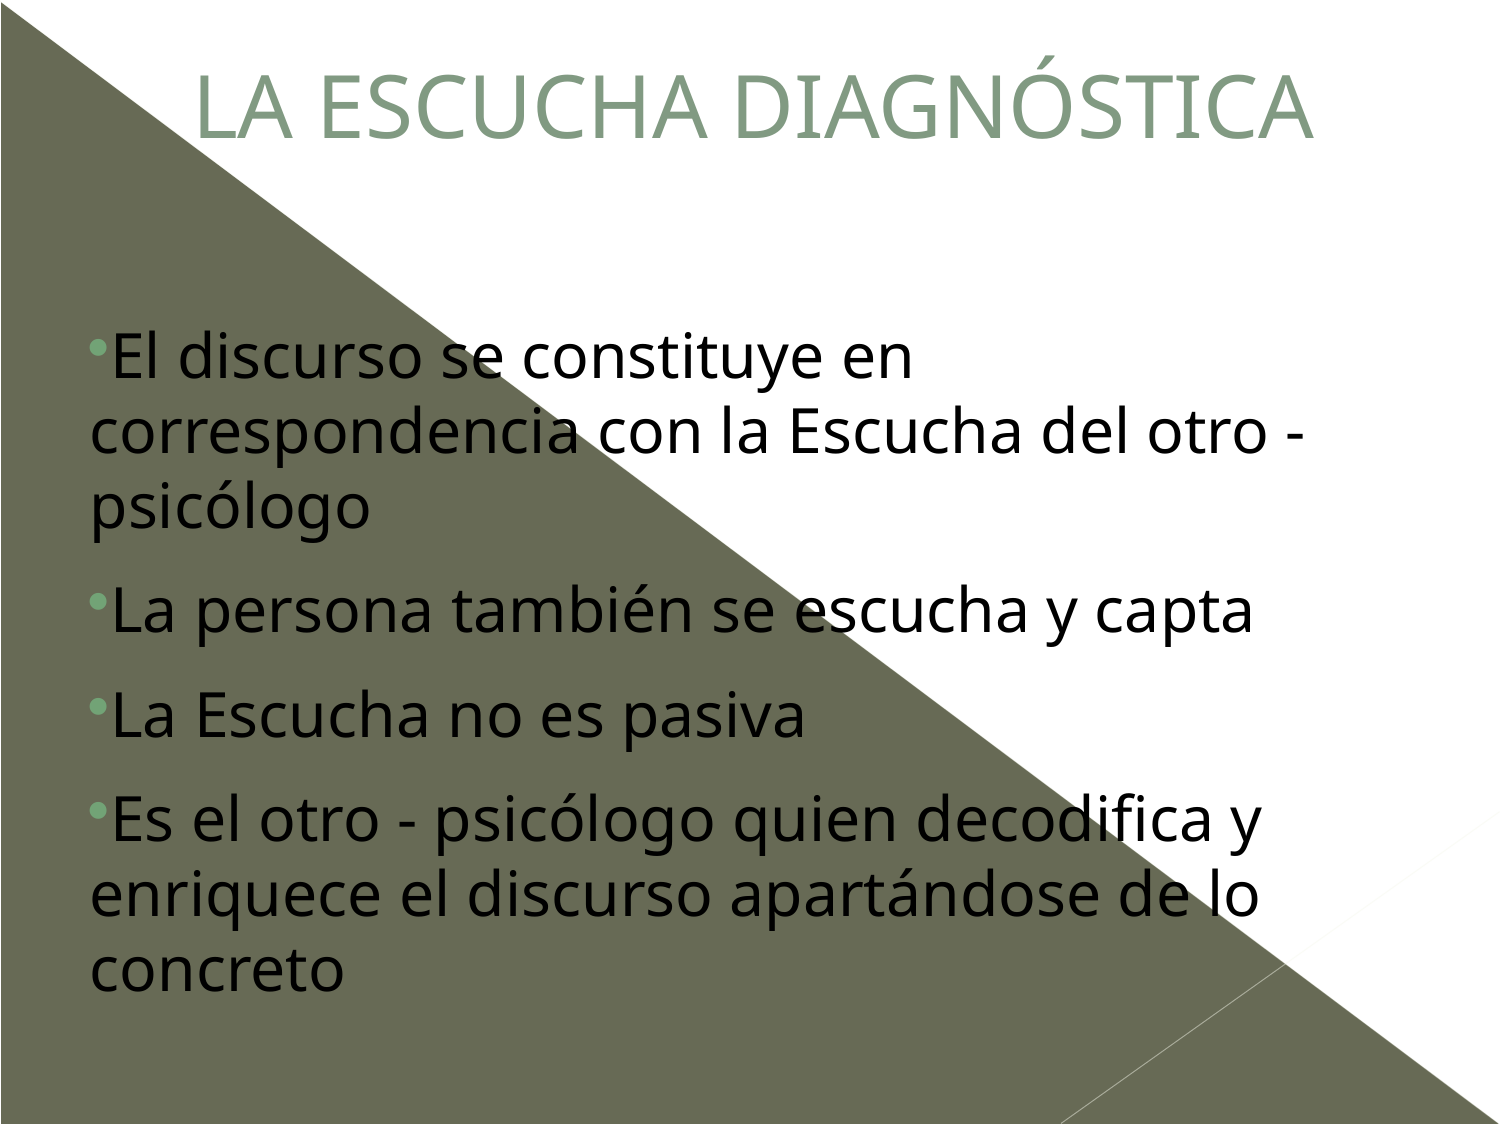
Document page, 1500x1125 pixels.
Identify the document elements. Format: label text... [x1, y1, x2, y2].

title LA ESCUCHA DIAGNÓSTICA [75, 43, 1425, 274]
list El discurso se constituye en correspondencia con la Escucha del otro - psicólogo La persona también se escucha y capta La Escucha no es pasiva Es el otro - psicólogo quien decodifica y enriquece el discurso apartándose de lo concreto [75, 308, 1425, 1059]
